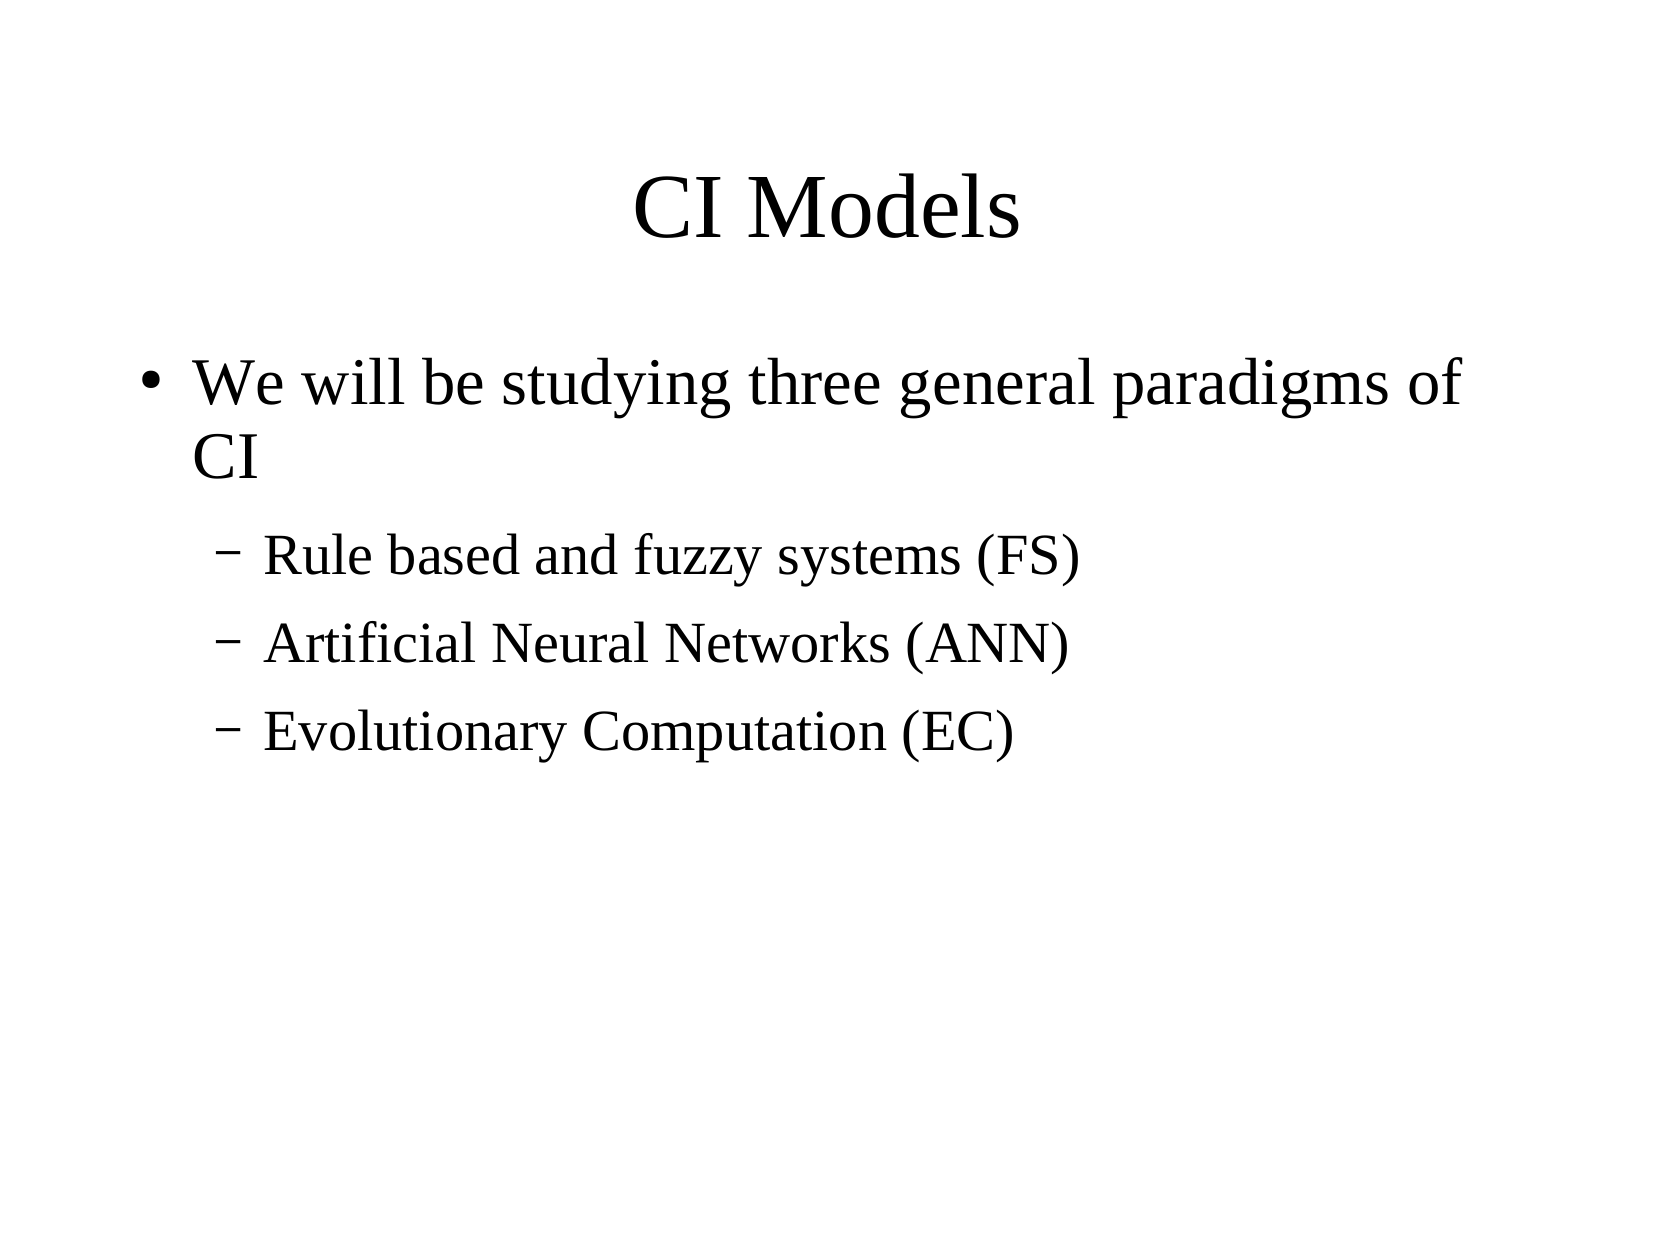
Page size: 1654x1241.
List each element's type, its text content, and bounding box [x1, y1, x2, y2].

title CI Models [121, 102, 1534, 311]
list We will be studying three general paradigms of CI Rule based and fuzzy systems (FS) Artificial Neural Networks (ANN) Evolutionary Computation (EC) [121, 344, 1534, 1127]
